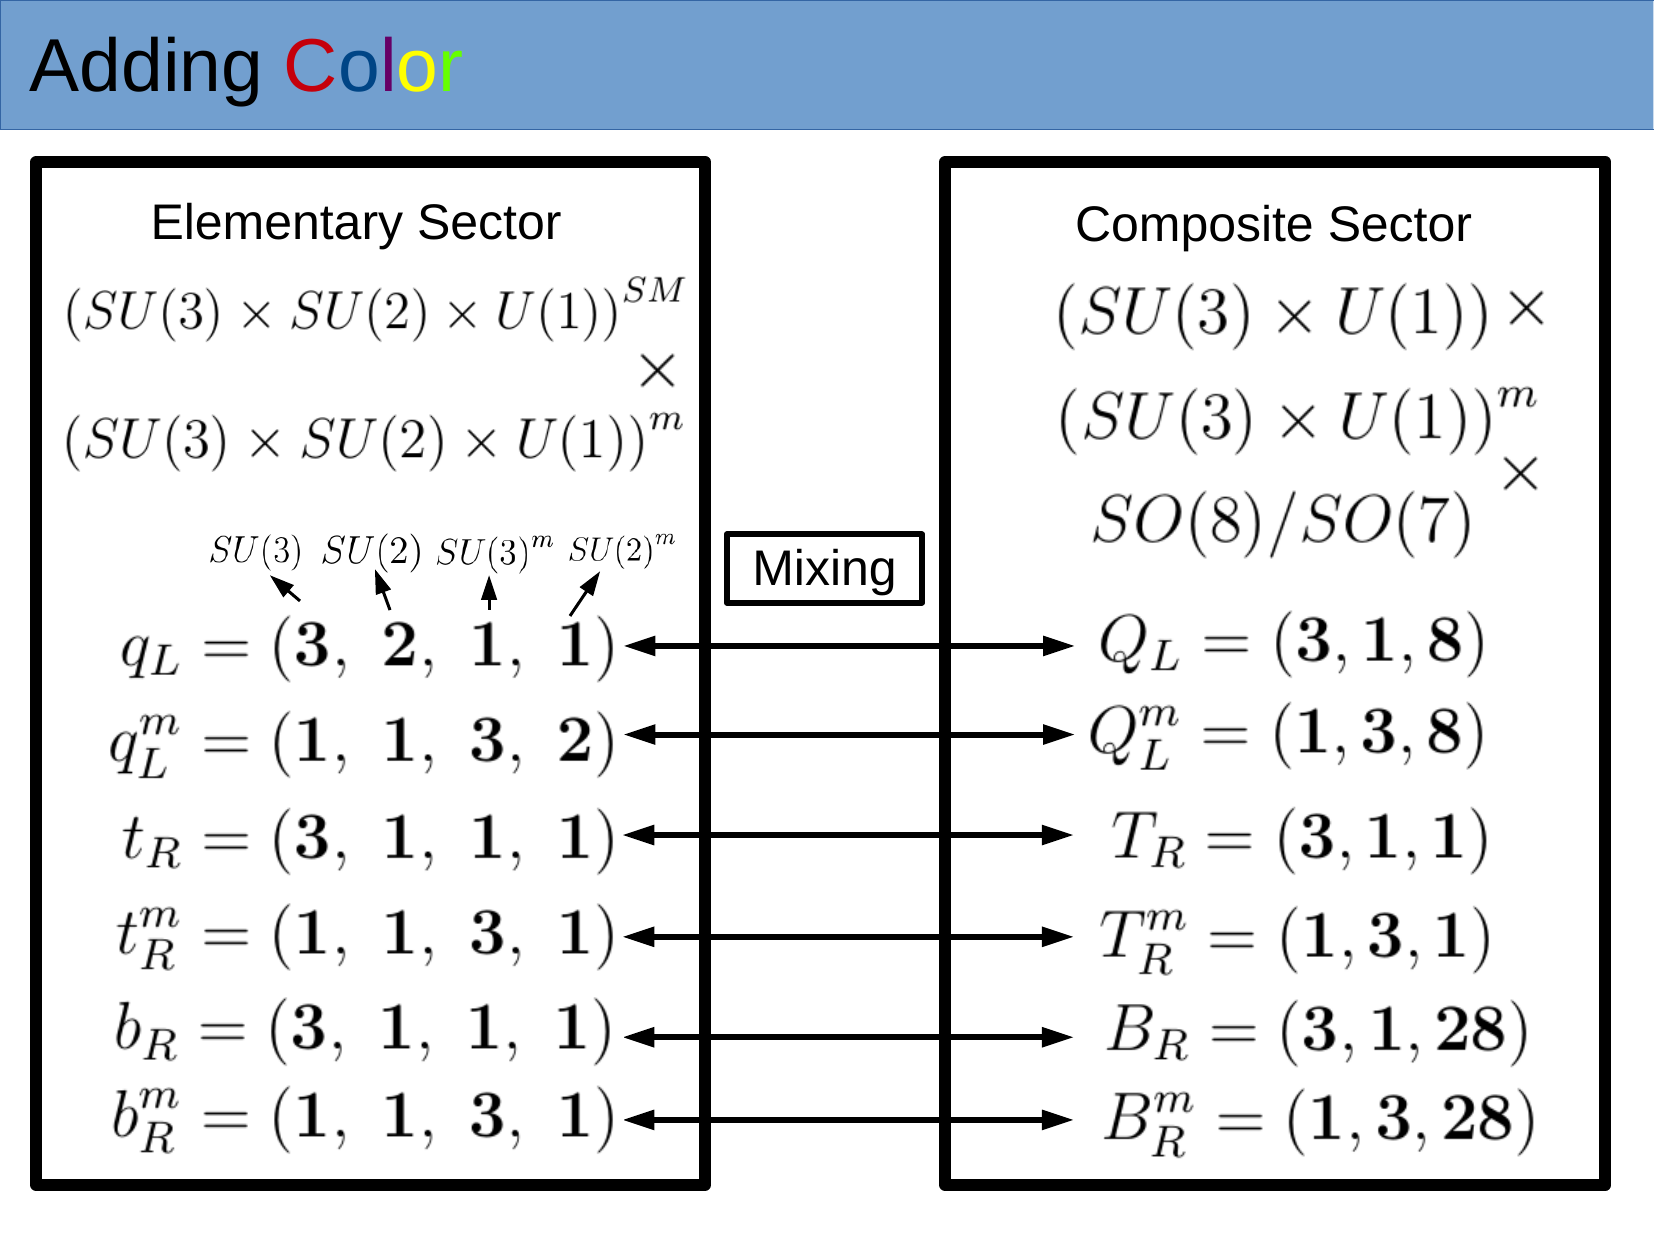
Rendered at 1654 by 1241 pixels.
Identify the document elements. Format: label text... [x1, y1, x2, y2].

picture [1092, 606, 1494, 686]
picture [59, 404, 692, 481]
text_box Elementary Sector [108, 187, 604, 259]
picture [1050, 272, 1493, 361]
text_box Mixing [726, 534, 922, 603]
picture [1098, 992, 1539, 1081]
picture [1080, 694, 1495, 781]
picture [433, 534, 556, 576]
picture [54, 270, 688, 397]
picture [1091, 486, 1479, 573]
picture [1106, 804, 1496, 883]
picture [321, 531, 421, 576]
picture [107, 996, 624, 1071]
picture [107, 1078, 624, 1162]
picture [1052, 377, 1551, 501]
picture [209, 529, 303, 576]
text_box [0, 0, 1654, 130]
picture [84, 606, 624, 985]
picture [1096, 903, 1500, 979]
picture [1103, 1082, 1546, 1171]
title Adding Color [0, 2, 1291, 130]
text_box Composite Sector [1026, 189, 1522, 261]
picture [1502, 283, 1557, 335]
picture [566, 530, 679, 572]
